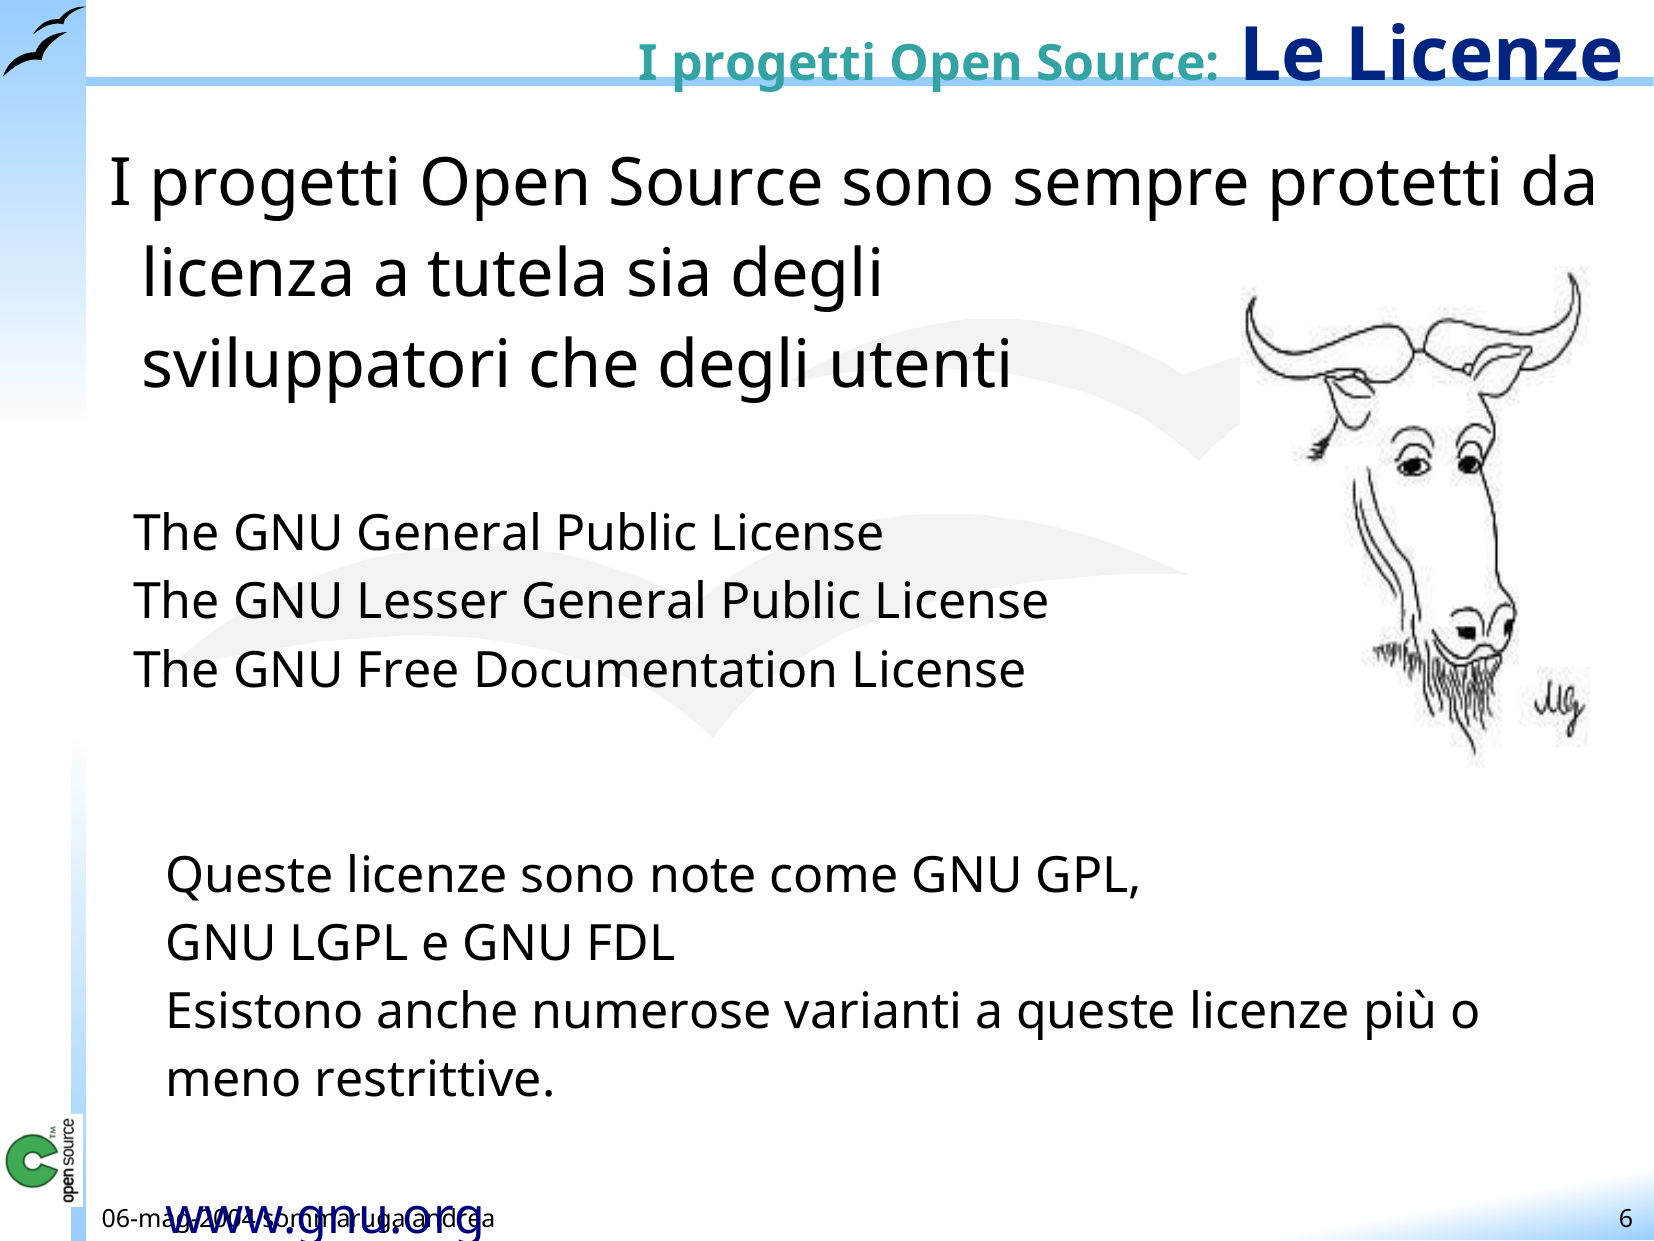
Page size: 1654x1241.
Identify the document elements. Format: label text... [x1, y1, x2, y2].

picture [1240, 266, 1590, 768]
title I progetti Open Source: Le Licenze [85, 0, 1654, 104]
list I progetti Open Source sono sempre protetti da licenza a tutela sia degli sviluppatori che degli utenti The GNU General Public License The GNU Lesser General Public License The GNU Free Documentation License Queste licenze sono note come GNU GPL, GNU LGPL e GNU FDL Esistono anche numerose varianti a queste licenze più o meno restrittive. www.gnu.org [85, 134, 1628, 1163]
picture [1, 1115, 83, 1207]
